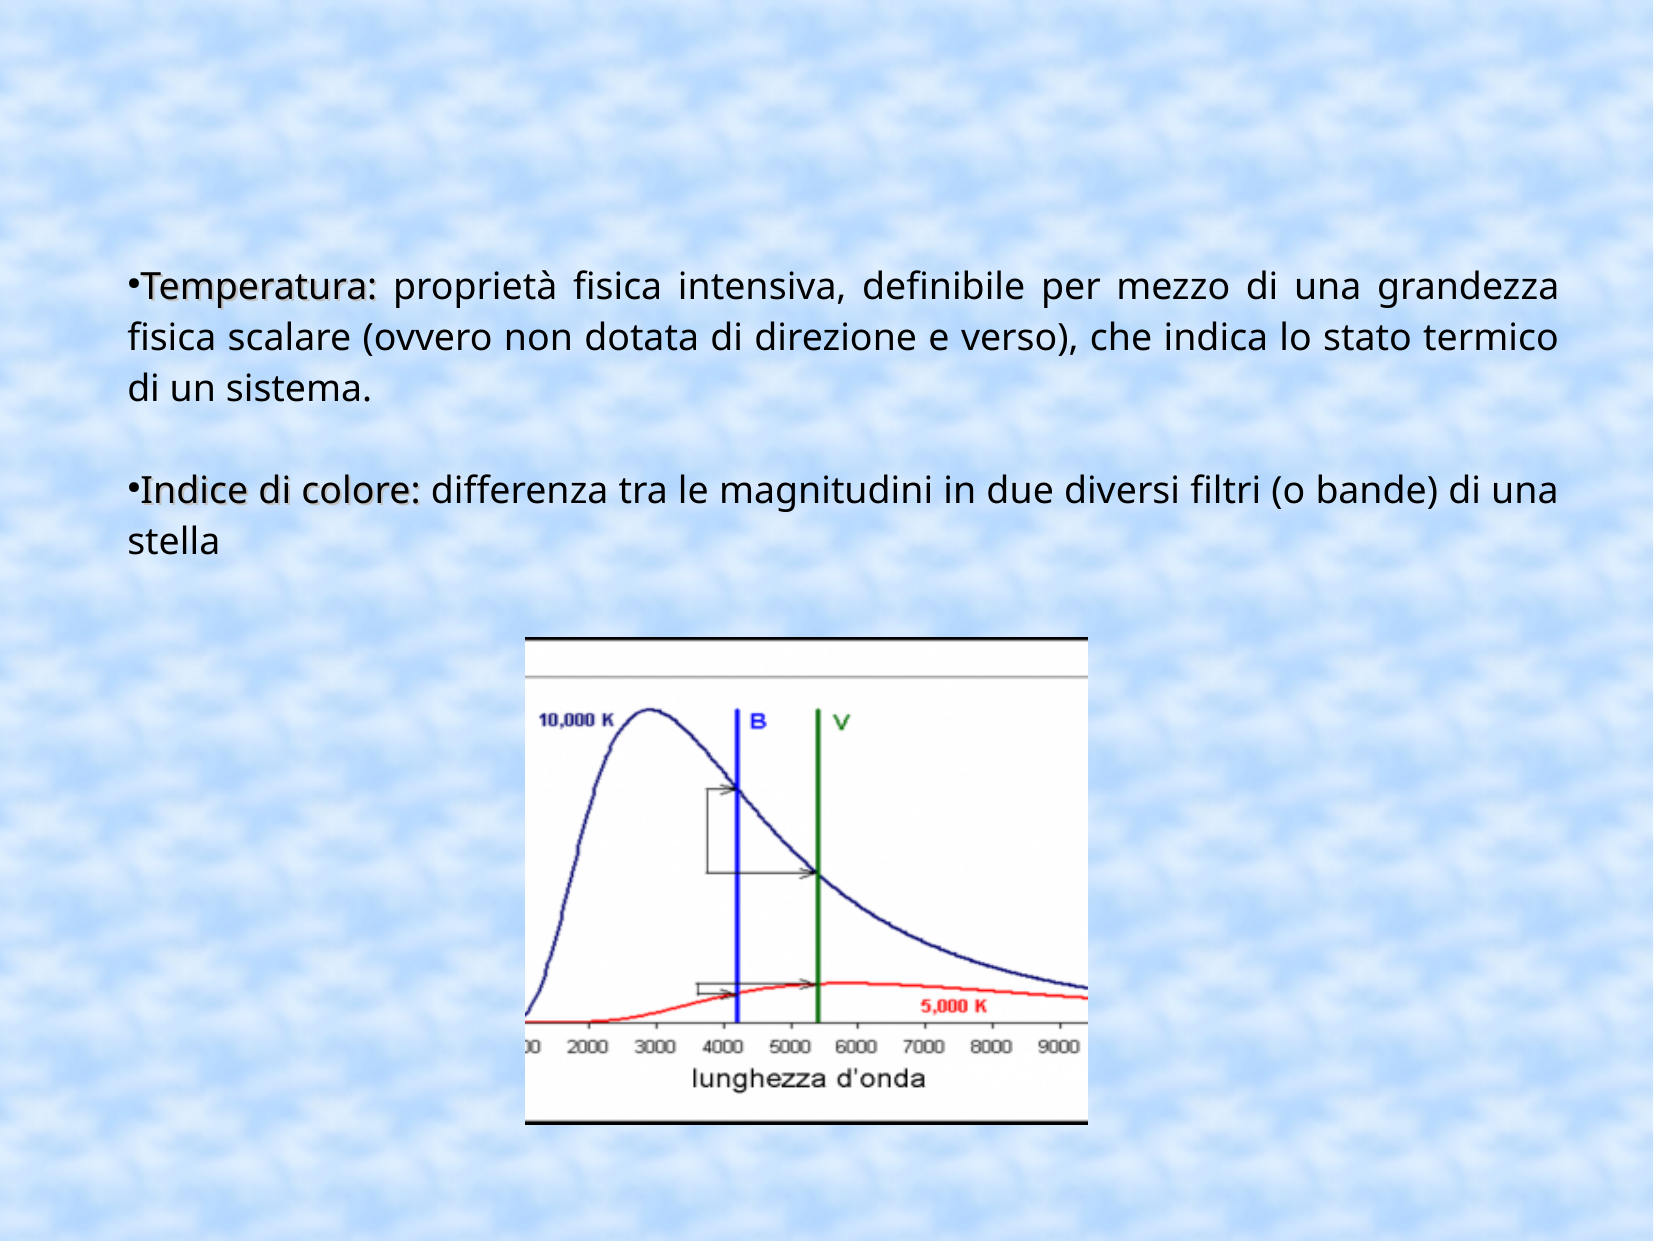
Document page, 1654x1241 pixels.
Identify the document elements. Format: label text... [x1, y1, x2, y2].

picture [0, 0, 1654, 1241]
text_box Temperatura: proprietà fisica intensiva, definibile per mezzo di una grandezza fisica scalare (ovvero non dotata di direzione e verso), che indica lo stato termico di un sistema. Indice di colore: differenza tra le magnitudini in due diversi filtri (o bande) di una stella [112, 150, 1576, 638]
